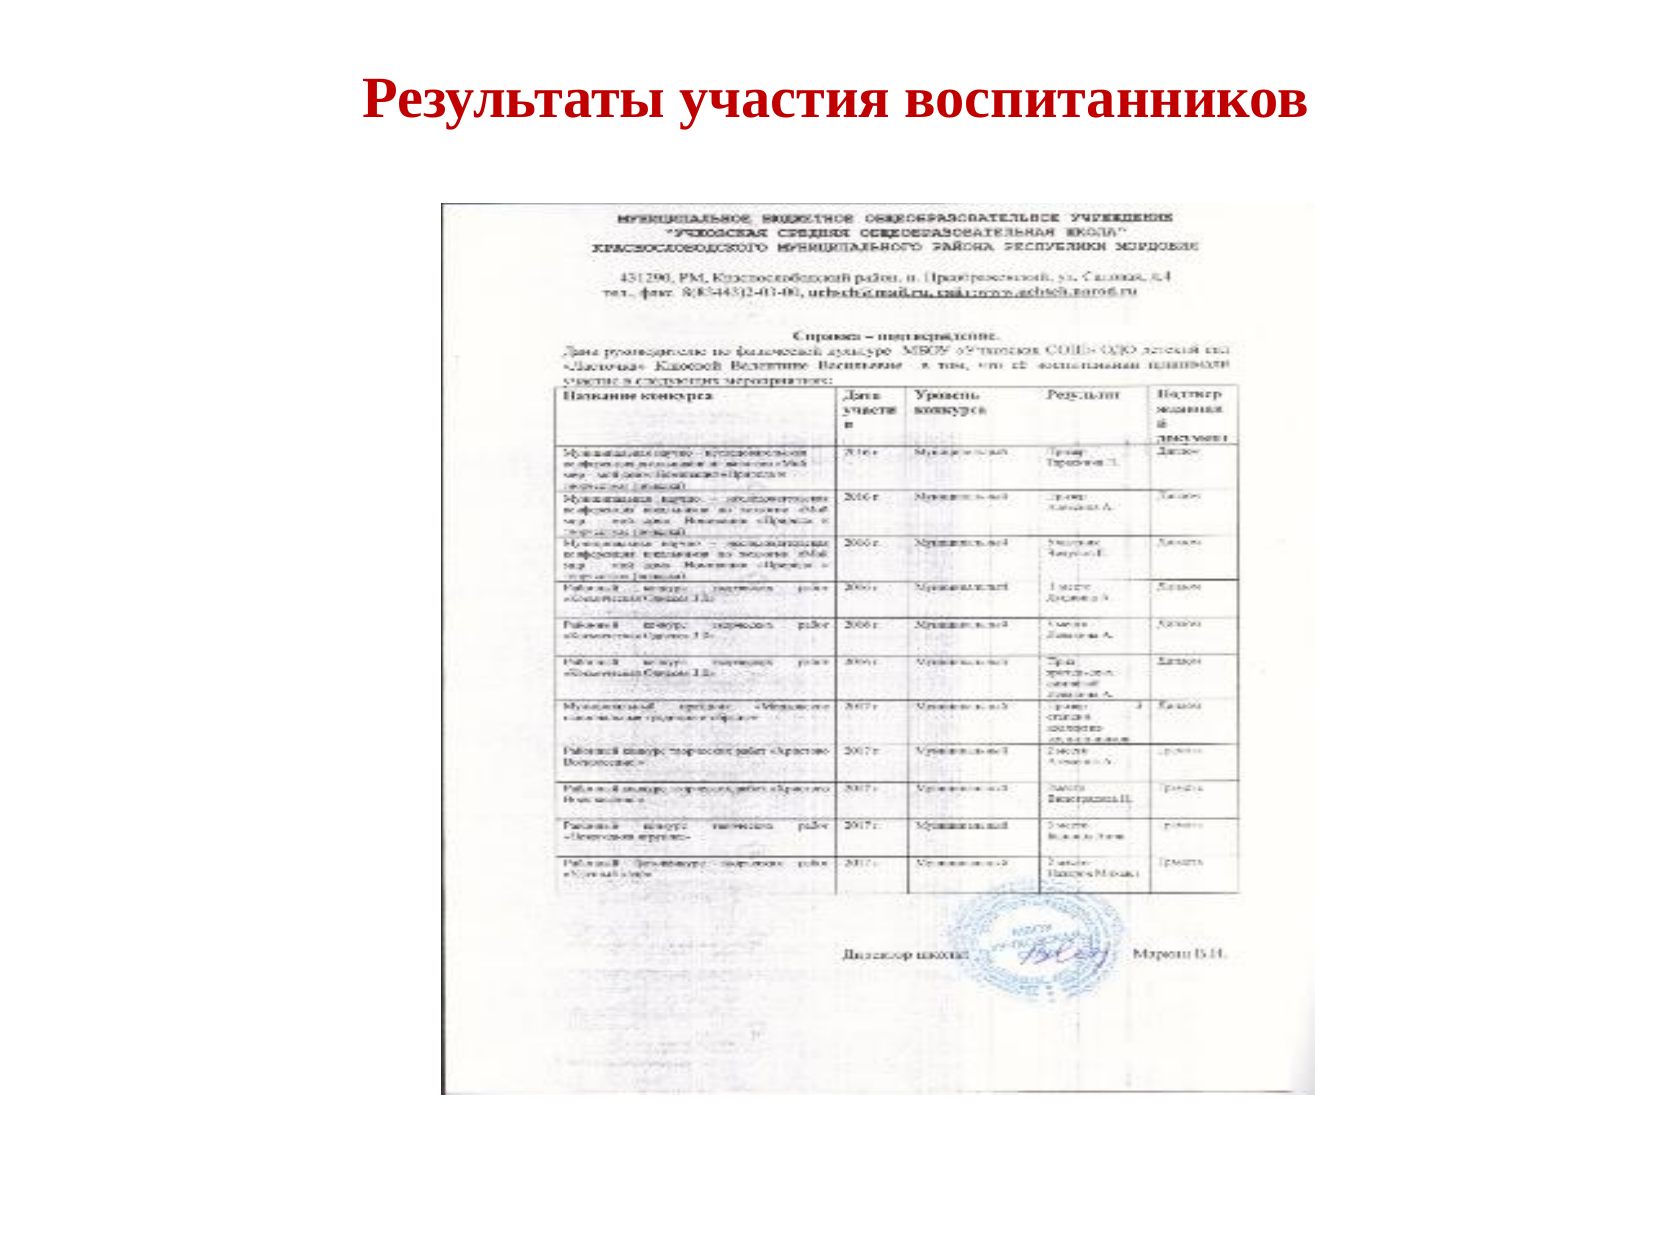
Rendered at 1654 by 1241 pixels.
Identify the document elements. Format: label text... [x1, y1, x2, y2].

title Результаты участия воспитанников [122, 30, 1549, 168]
picture [441, 203, 1315, 1095]
